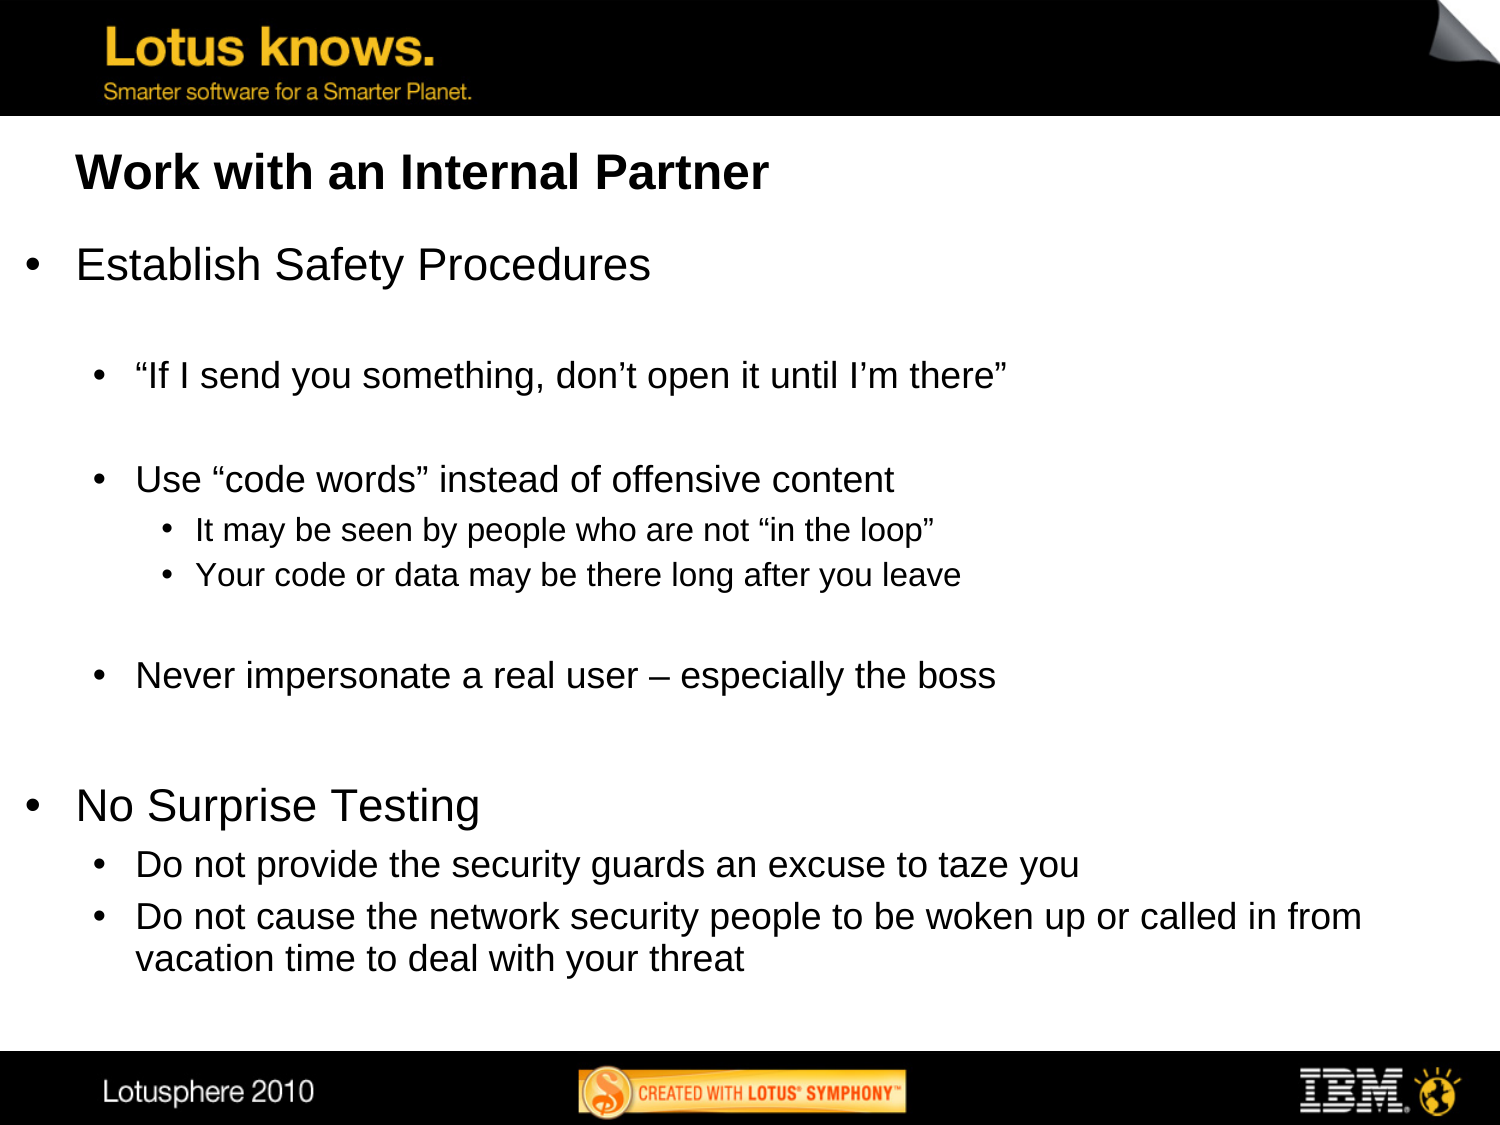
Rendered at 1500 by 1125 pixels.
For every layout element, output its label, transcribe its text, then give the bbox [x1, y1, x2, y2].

list Establish Safety Procedures “If I send you something, don’t open it until I’m there” Use “code words” instead of offensive content It may be seen by people who are not “in the loop” Your code or data may be there long after you leave Never impersonate a real user – especially the boss No Surprise Testing Do not provide the security guards an excuse to taze you Do not cause the network security people to be woken up or called in from vacation time to deal with your threat [24, 237, 1476, 1026]
title Work with an Internal Partner [74, 137, 1475, 200]
picture [0, 0, 1500, 114]
picture [0, 1053, 1500, 1125]
